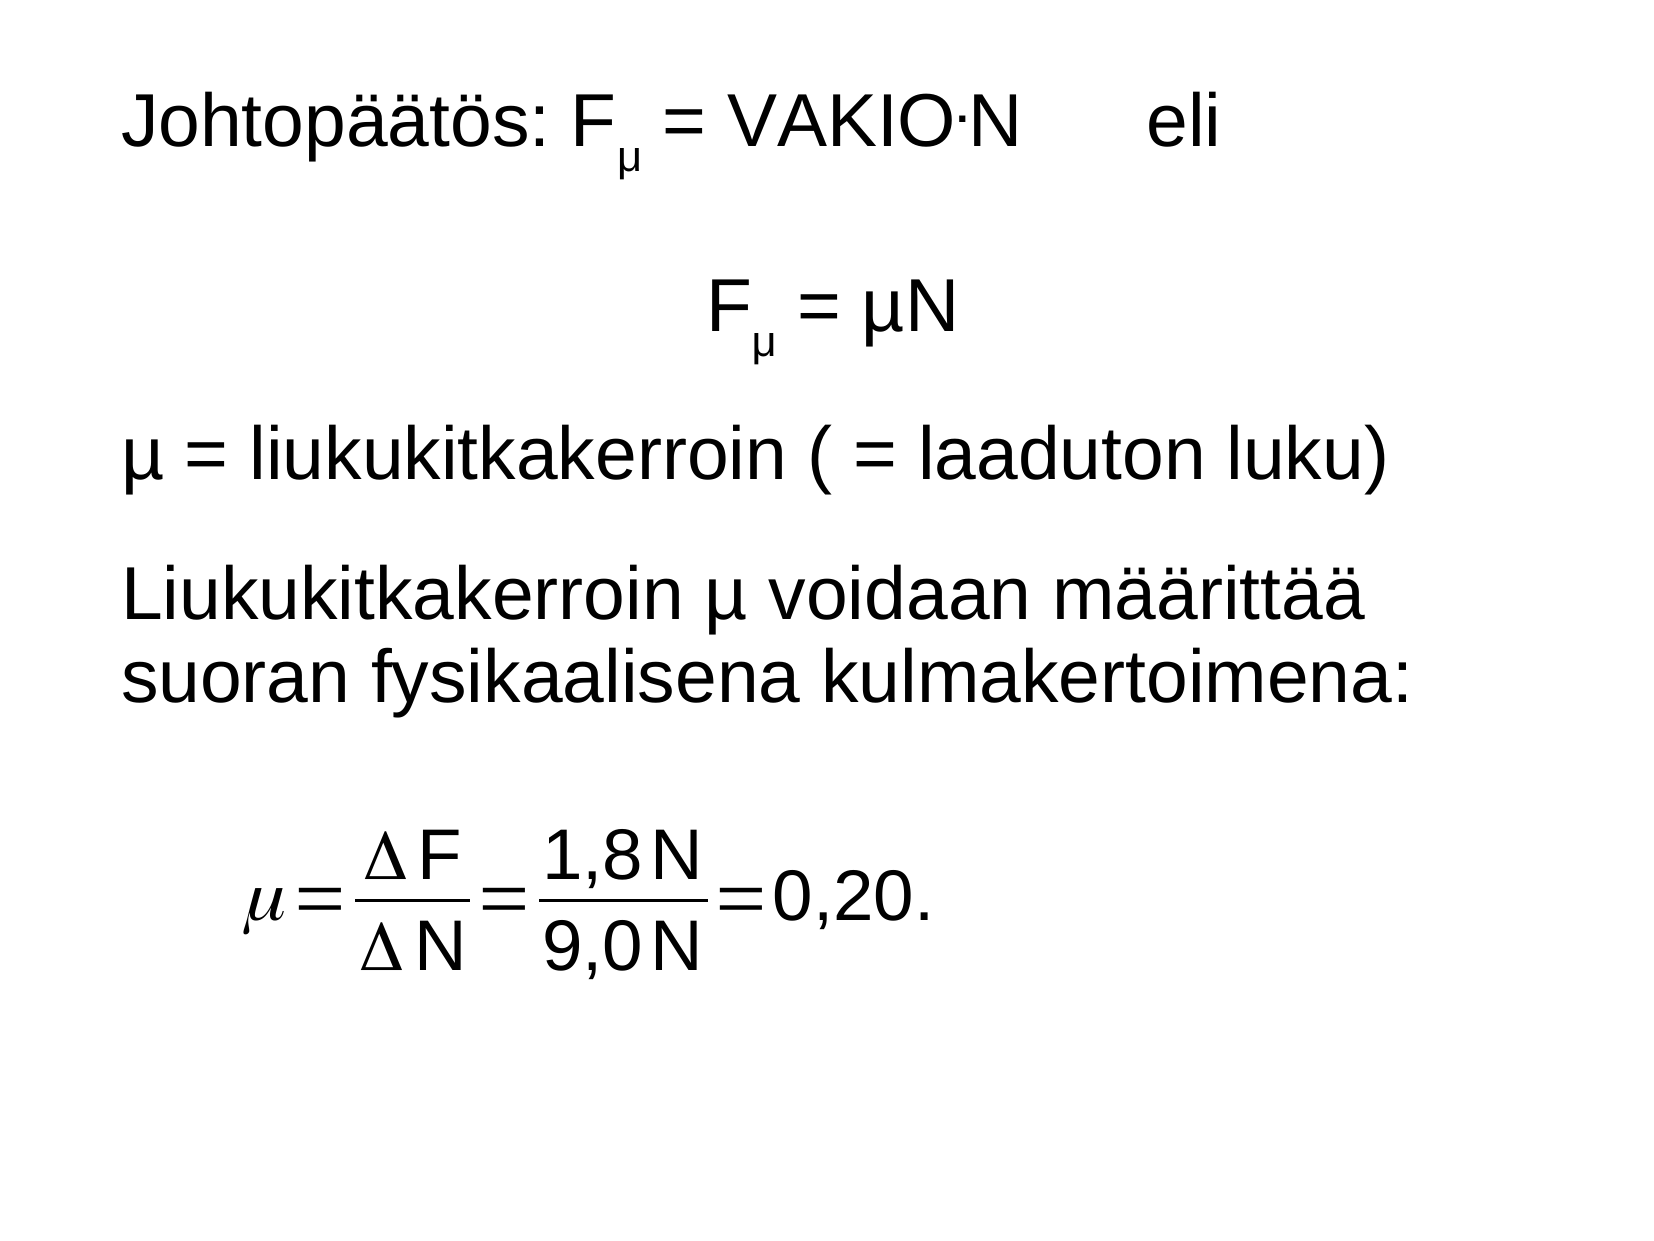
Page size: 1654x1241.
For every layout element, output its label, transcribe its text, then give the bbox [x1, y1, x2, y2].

text_box Johtopäätös: Fμ = VAKIO.N eli Fμ = µN µ = liukukitkakerroin ( = laaduton luku) Liukukitkakerroin µ voidaan määrittää suoran fysikaalisena kulmakertoimena: [106, 59, 1560, 810]
chart [233, 814, 940, 986]
